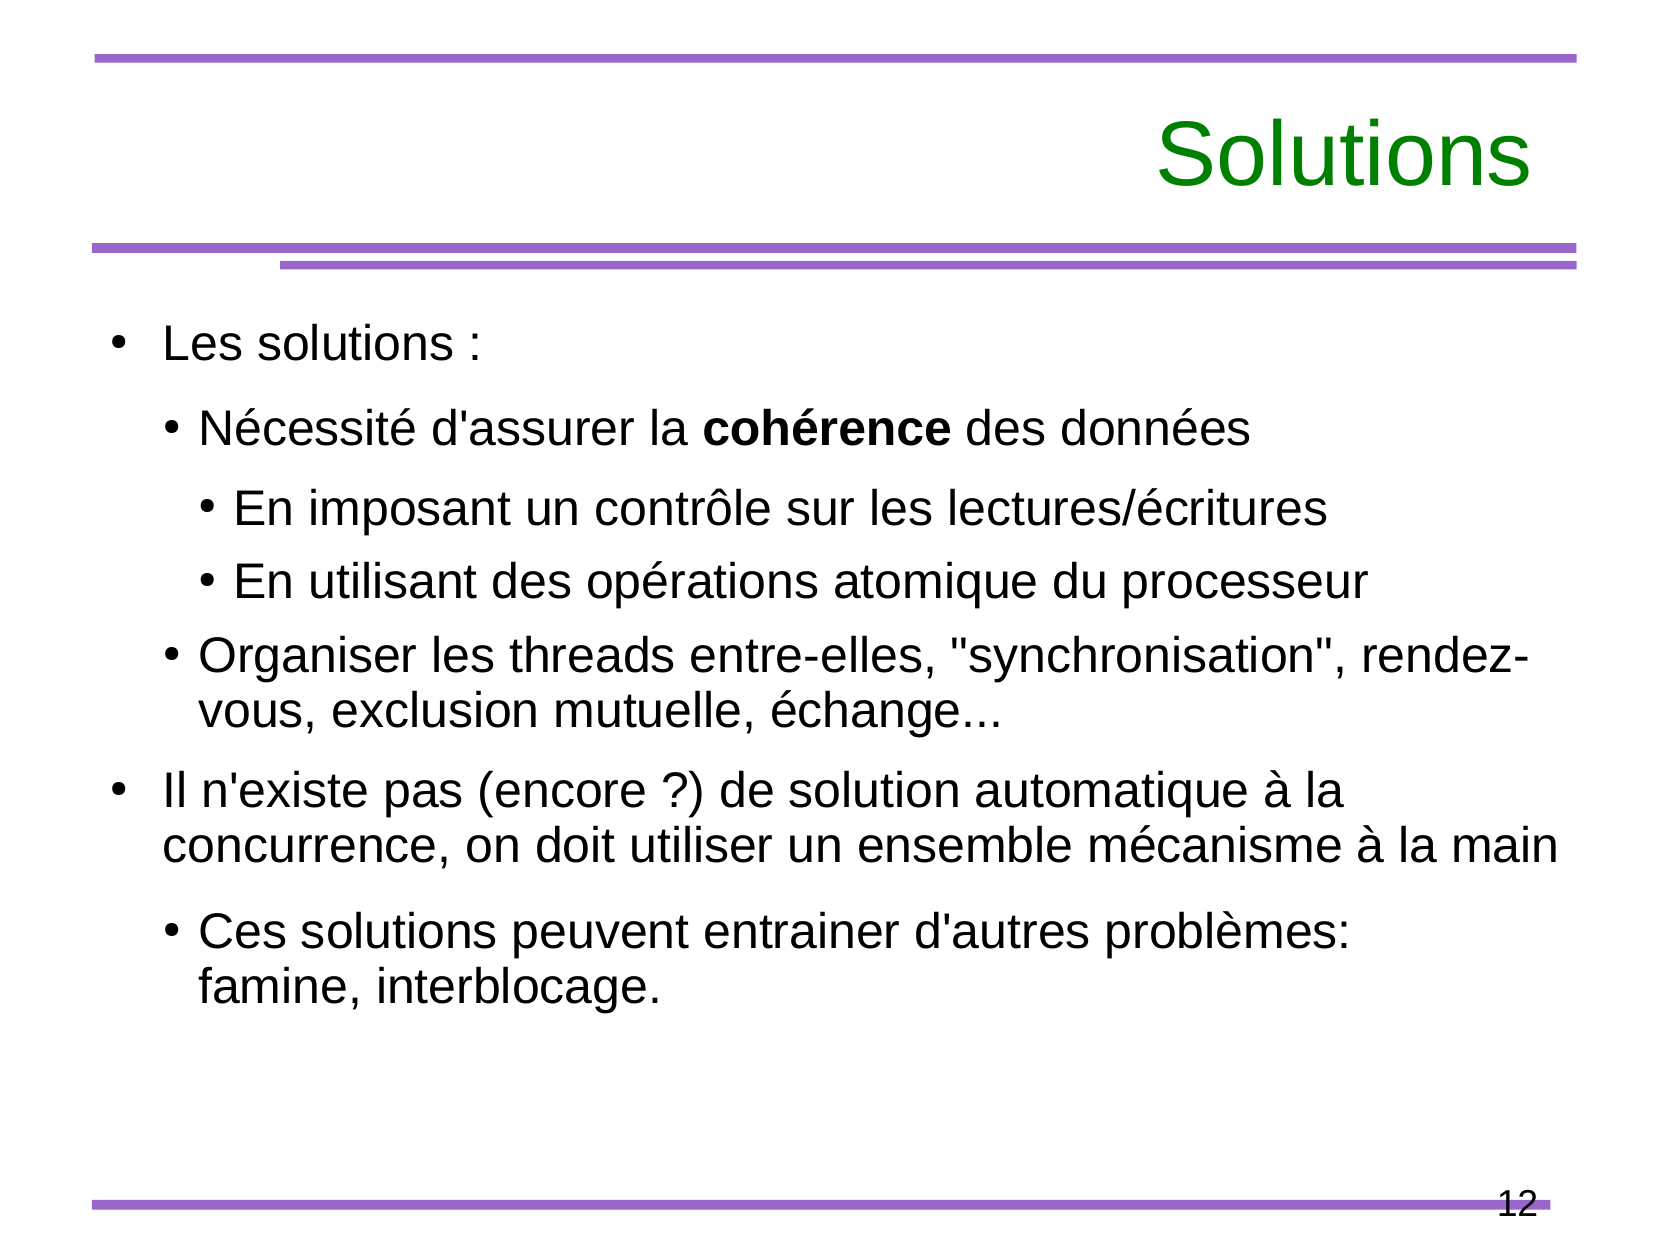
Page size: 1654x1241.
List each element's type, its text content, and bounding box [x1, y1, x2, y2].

list Les solutions : Nécessité d'assurer la cohérence des données En imposant un contrôle sur les lectures/écritures En utilisant des opérations atomique du processeur Organiser les threads entre-elles, "synchronisation", rendez-vous, exclusion mutuelle, échange... Il n'existe pas (encore ?) de solution automatique à la concurrence, on doit utiliser un ensemble mécanisme à la main Ces solutions peuvent entrainer d'autres problèmes: famine, interblocage. [92, 315, 1563, 1163]
title Solutions [121, 49, 1534, 257]
